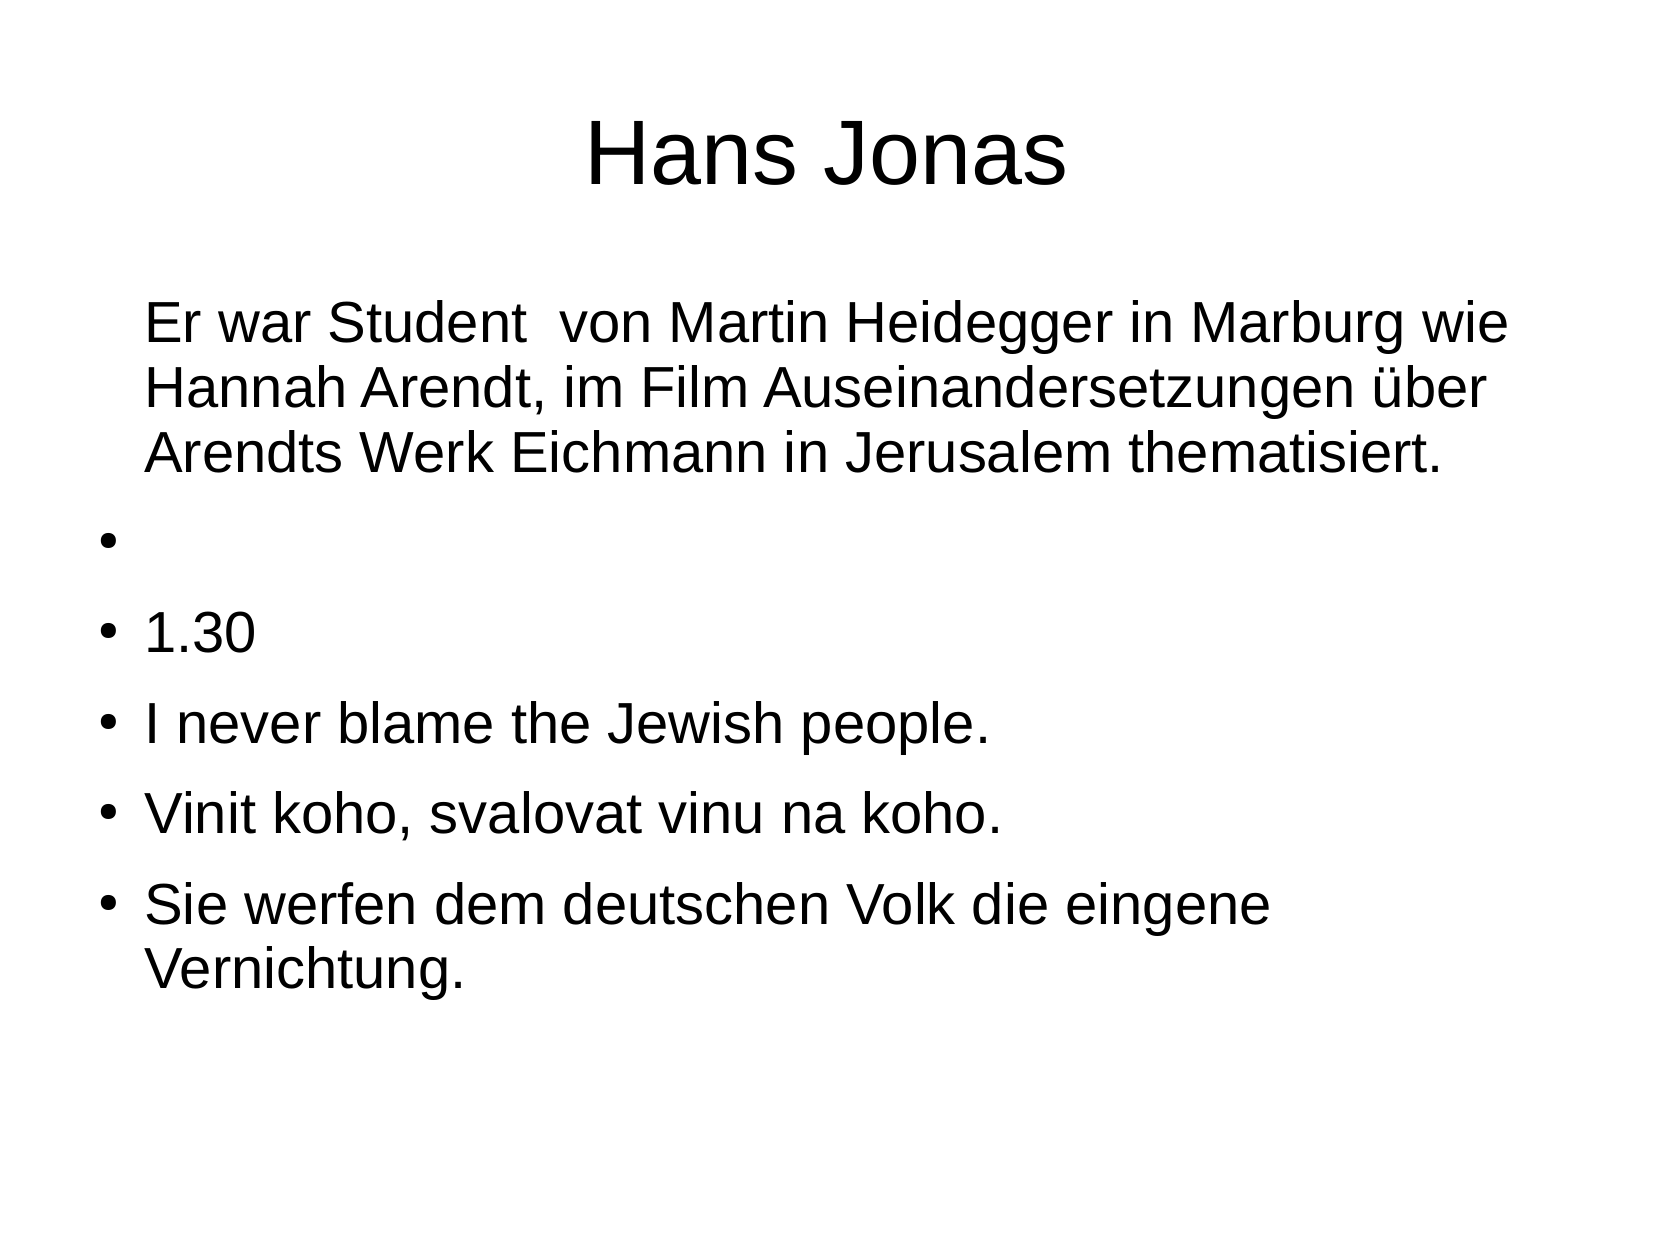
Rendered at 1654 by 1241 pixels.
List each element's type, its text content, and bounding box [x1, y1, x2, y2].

list Er war Student von Martin Heidegger in Marburg wie Hannah Arendt, im Film Auseinandersetzungen über Arendts Werk Eichmann in Jerusalem thematisiert. 1.30 I never blame the Jewish people. Vinit koho, svalovat vinu na koho. Sie werfen dem deutschen Volk die eingene Vernichtung. [82, 290, 1571, 1010]
title Hans Jonas [82, 49, 1571, 257]
